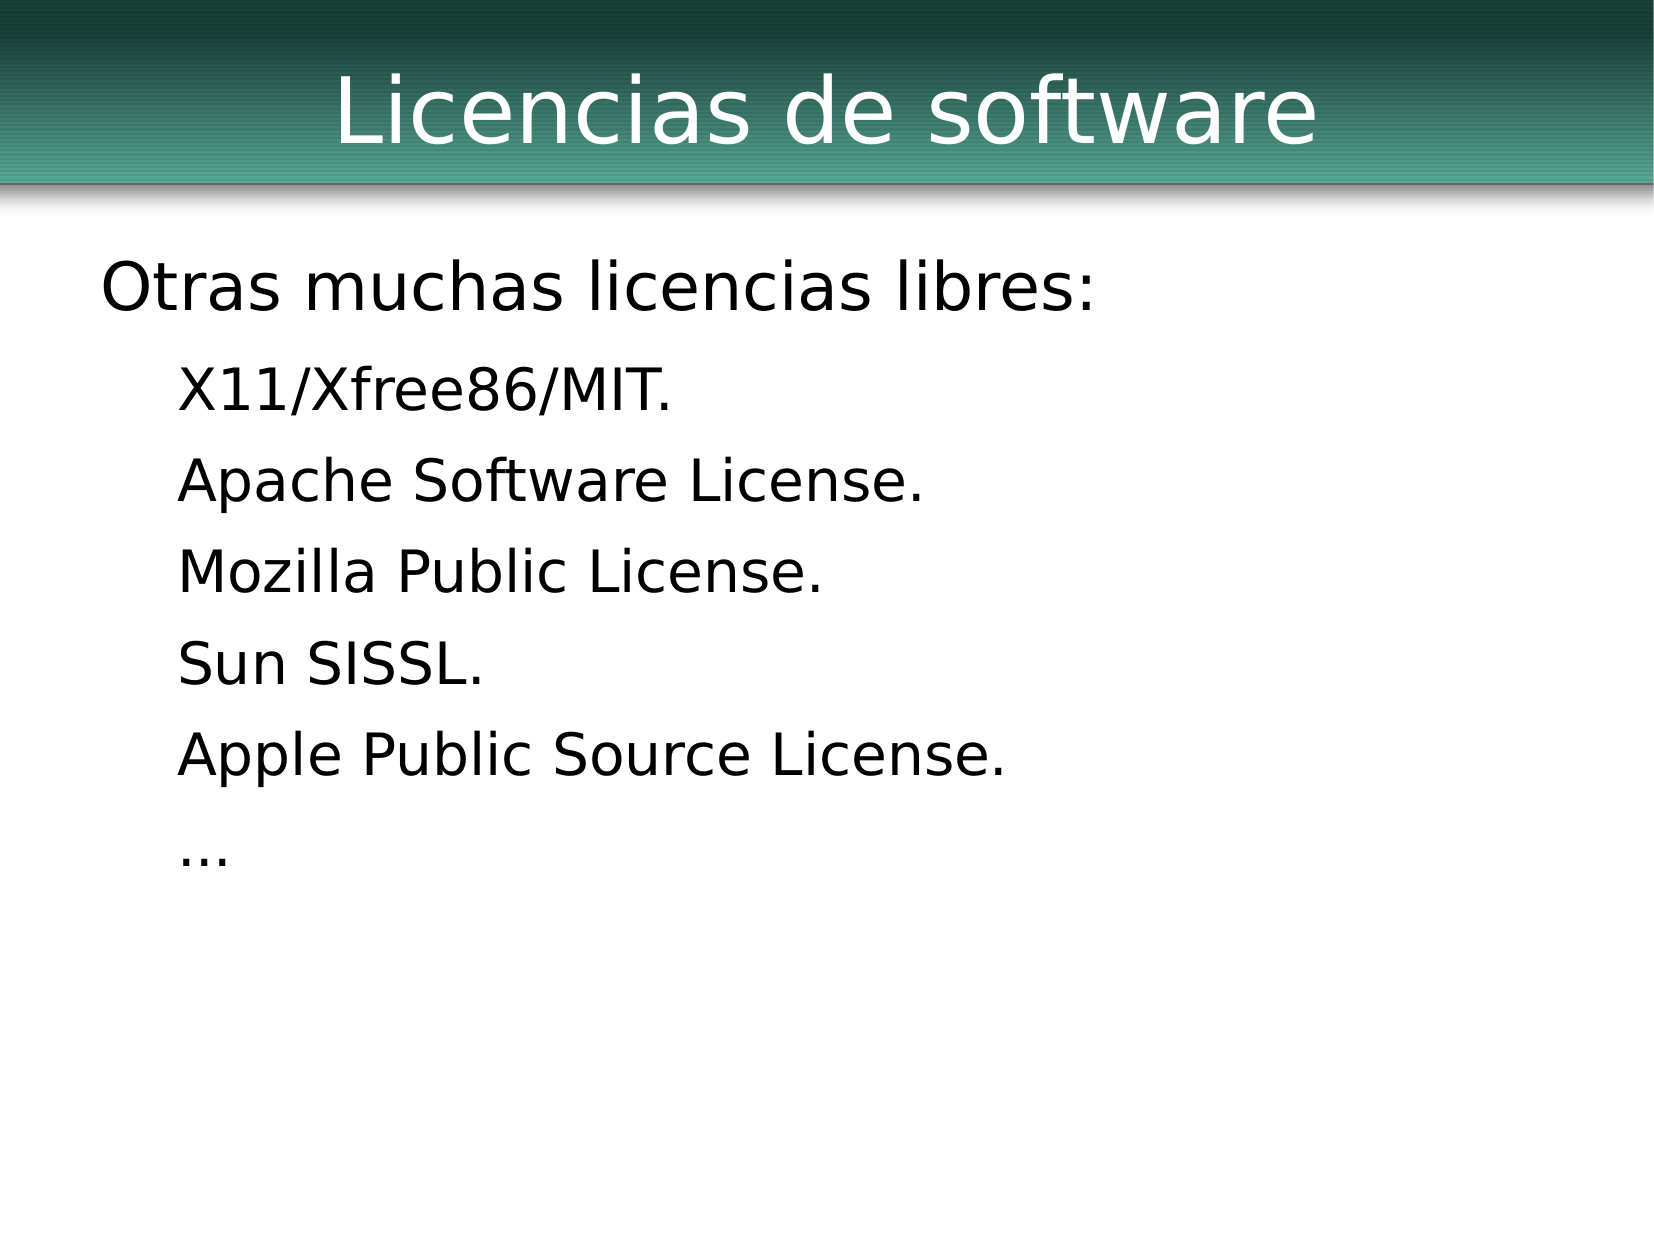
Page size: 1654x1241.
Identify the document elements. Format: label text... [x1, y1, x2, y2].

list Otras muchas licencias libres: X11/Xfree86/MIT. Apache Software License. Mozilla Public License. Sun SISSL. Apple Public Source License. ... [82, 248, 1571, 1053]
title Licencias de software [82, 15, 1571, 208]
picture [0, 0, 1654, 225]
